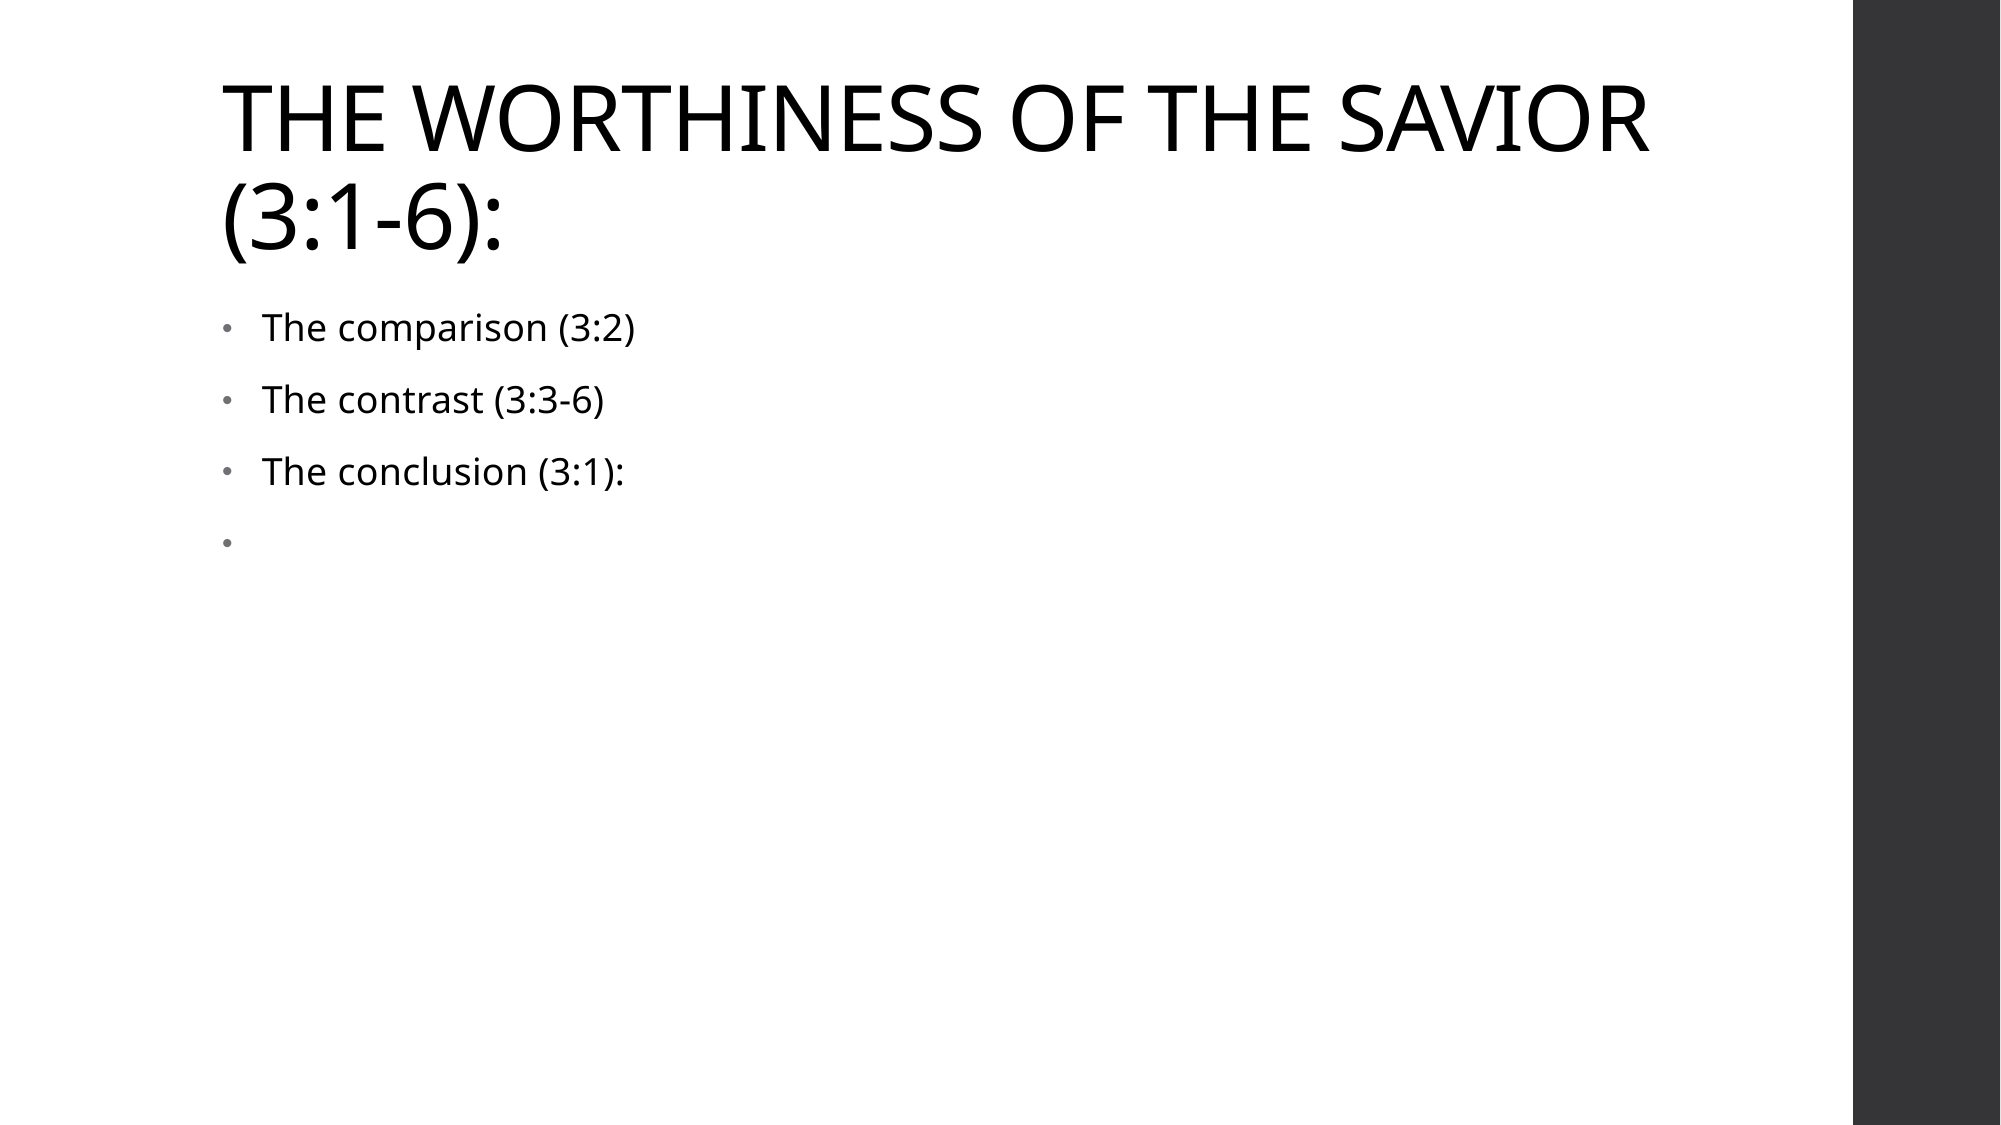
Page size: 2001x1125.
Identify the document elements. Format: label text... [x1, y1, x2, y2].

list The comparison (3:2) The contrast (3:3-6) The conclusion (3:1): [206, 299, 1617, 1014]
title THE WORTHINESS OF THE SAVIOR (3:1-6): [206, 60, 1797, 278]
